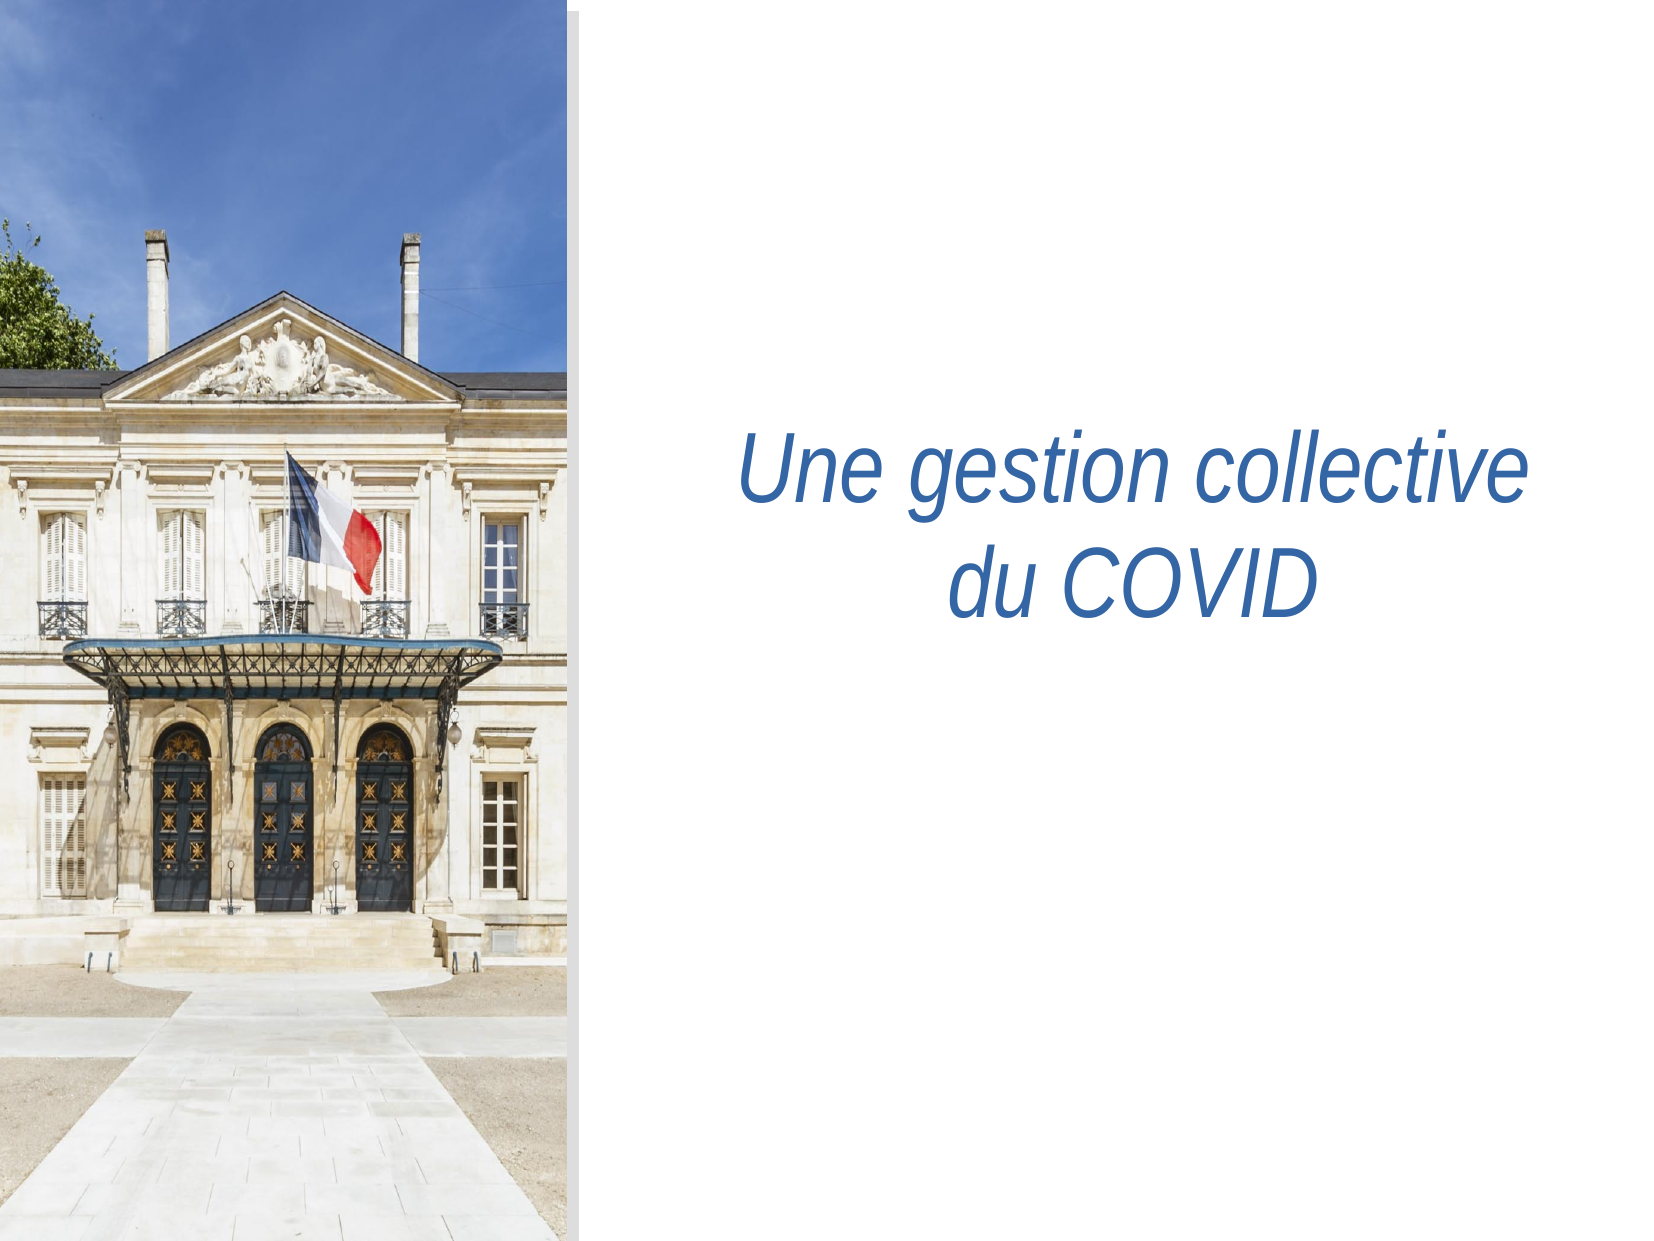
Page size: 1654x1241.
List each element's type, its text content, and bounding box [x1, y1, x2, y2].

text_box Une gestion collective du COVID [673, 401, 1595, 678]
picture [0, 0, 567, 1241]
